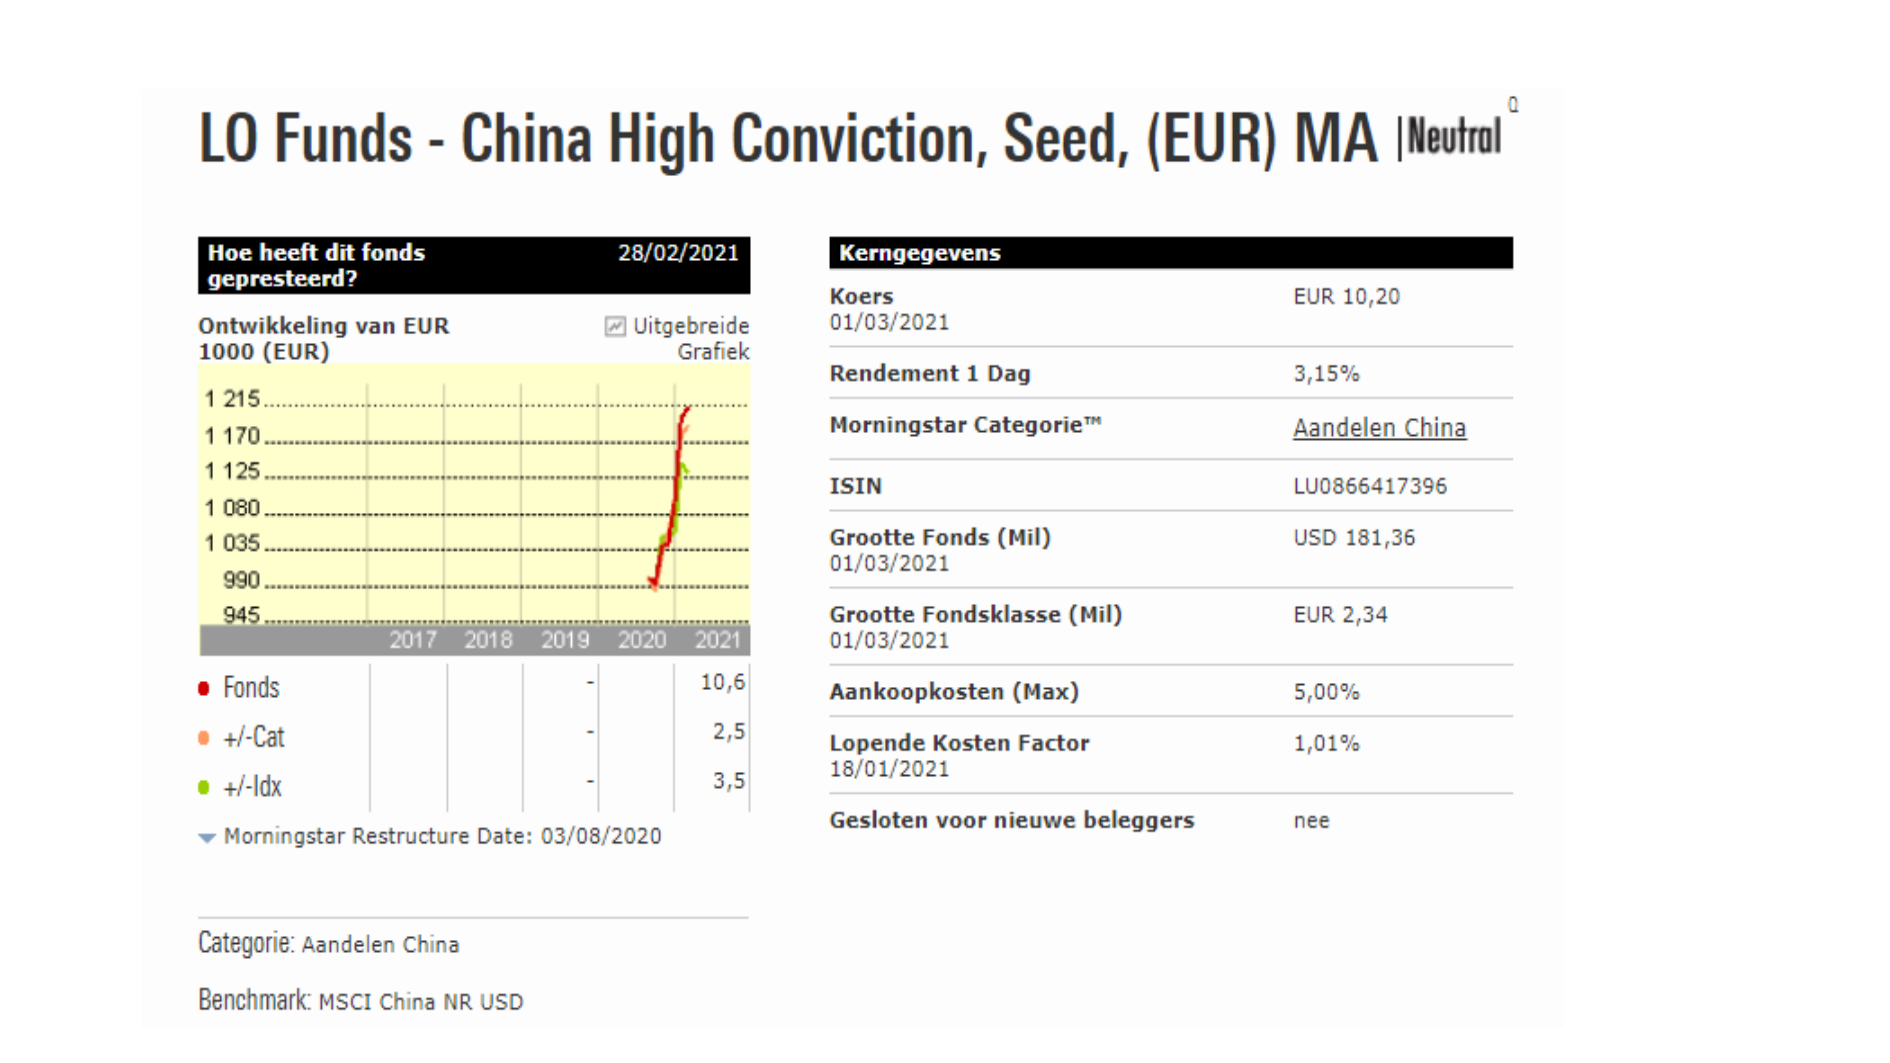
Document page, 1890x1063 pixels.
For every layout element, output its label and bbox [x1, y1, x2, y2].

picture [141, 89, 1564, 1028]
